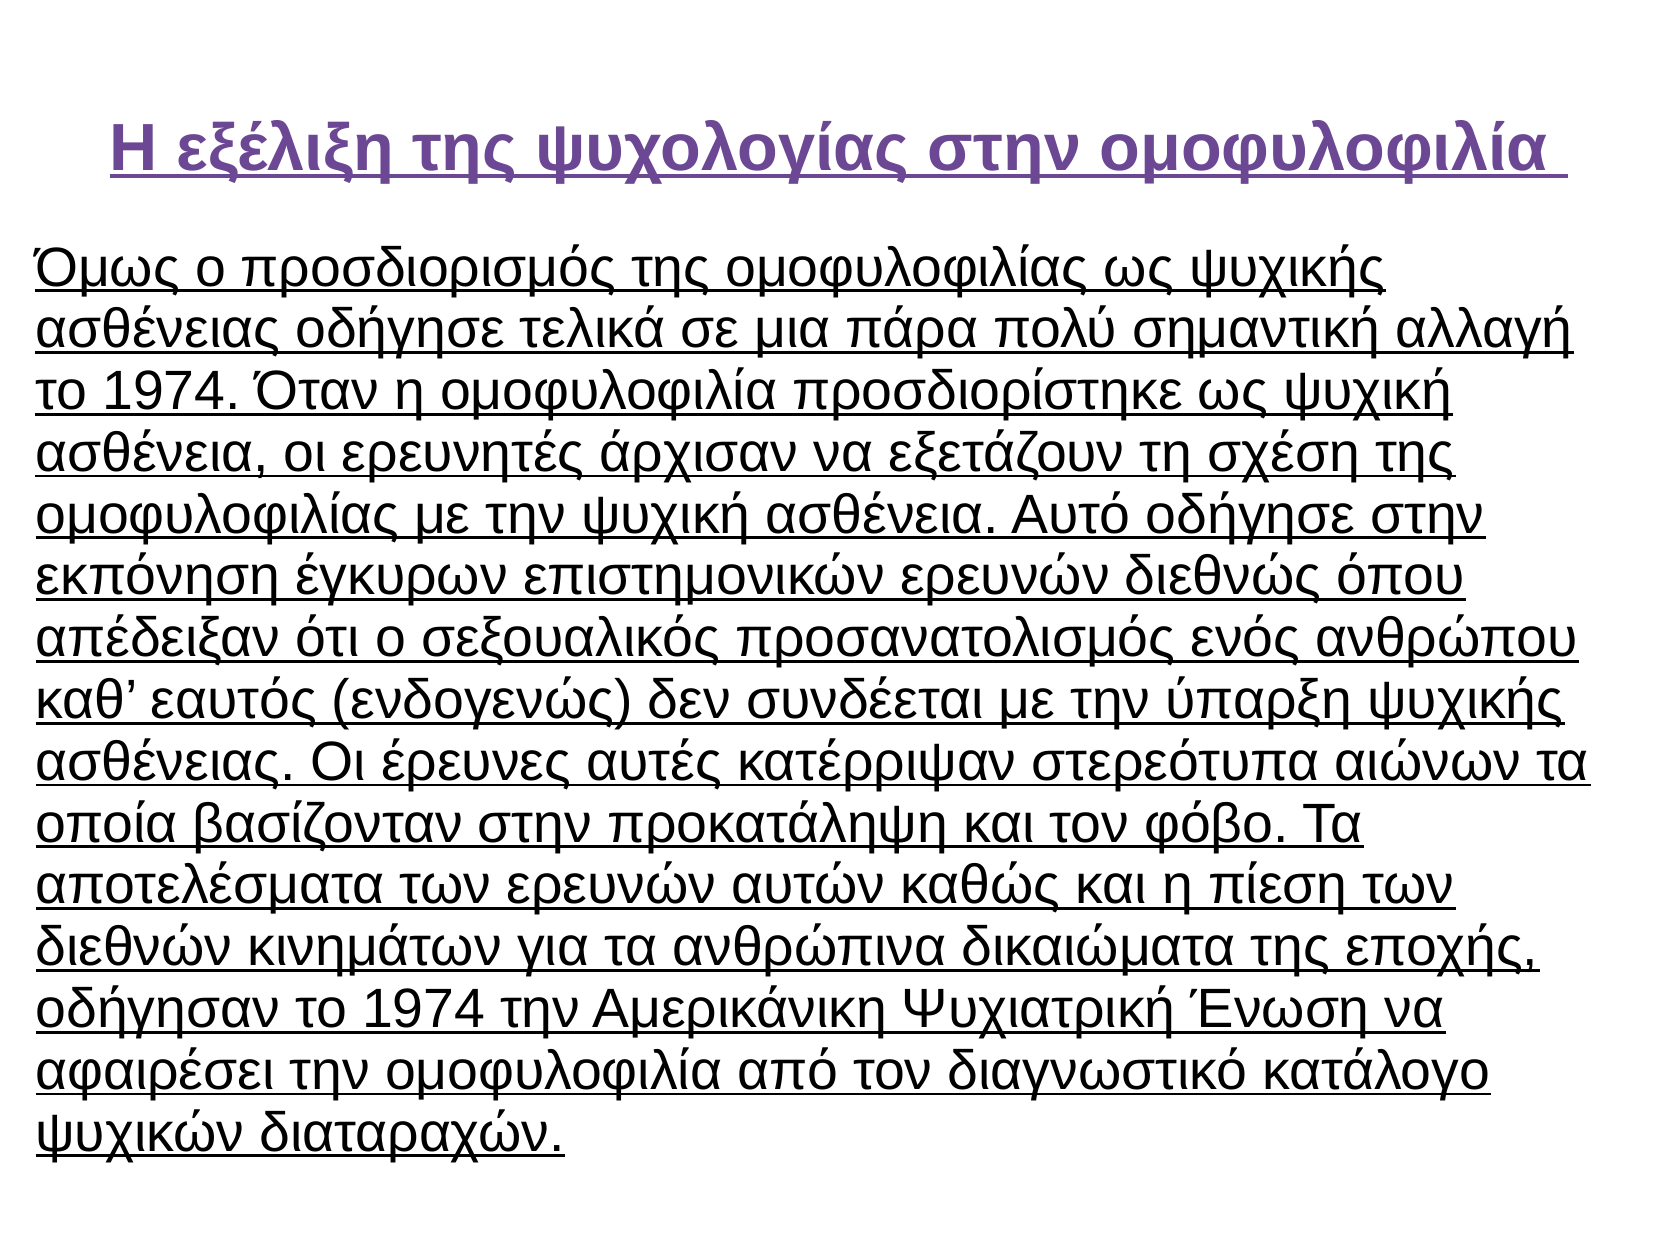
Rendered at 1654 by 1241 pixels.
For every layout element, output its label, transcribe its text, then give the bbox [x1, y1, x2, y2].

list Όμως ο προσδιορισμός της ομοφυλοφιλίας ως ψυχικής ασθένειας οδήγησε τελικά σε μια πάρα πολύ σημαντική αλλαγή το 1974. Όταν η ομοφυλοφιλία προσδιορίστηκε ως ψυχική ασθένεια, οι ερευνητές άρχισαν να εξετάζουν τη σχέση της ομοφυλοφιλίας με την ψυχική ασθένεια. Αυτό οδήγησε στην εκπόνηση έγκυρων επιστημονικών ερευνών διεθνώς όπου απέδειξαν ότι ο σεξουαλικός προσανατολισμός ενός ανθρώπου καθ’ εαυτός (ενδογενώς) δεν συνδέεται με την ύπαρξη ψυχικής ασθένειας. Οι έρευνες αυτές κατέρριψαν στερεότυπα αιώνων τα οποία βασίζονταν στην προκατάληψη και τον φόβο. Τα αποτελέσματα των ερευνών αυτών καθώς και η πίεση των διεθνών κινημάτων για τα ανθρώπινα δικαιώματα της εποχής, οδήγησαν το 1974 την Αμερικάνικη Ψυχιατρική Ένωση να αφαιρέσει την ομοφυλοφιλία από τον διαγνωστικό κατάλογο ψυχικών διαταραχών. [35, 235, 1619, 1170]
title Η εξέλιξη της ψυχολογίας στην ομοφυλοφιλία [59, 0, 1619, 296]
